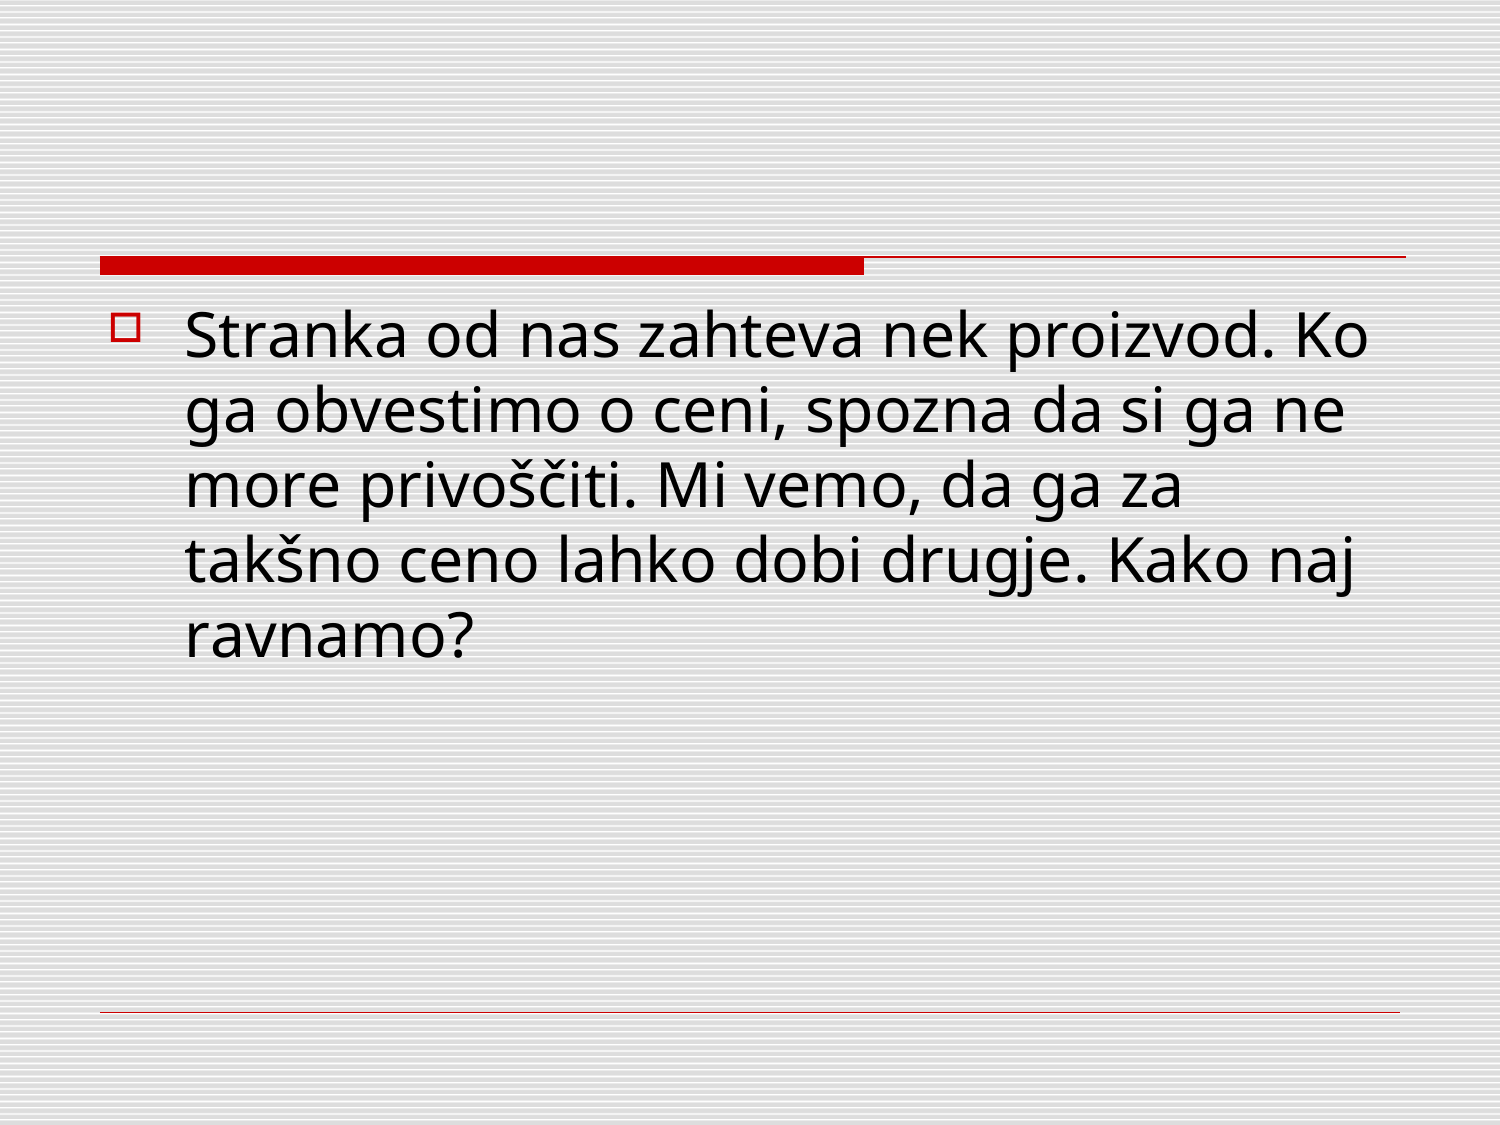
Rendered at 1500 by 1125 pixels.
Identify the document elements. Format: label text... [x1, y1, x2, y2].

list Stranka od nas zahteva nek proizvod. Ko ga obvestimo o ceni, spozna da si ga ne more privoščiti. Mi vemo, da ga za takšno ceno lahko dobi drugje. Kako naj ravnamo? [92, 287, 1406, 988]
picture [0, 0, 1500, 1125]
